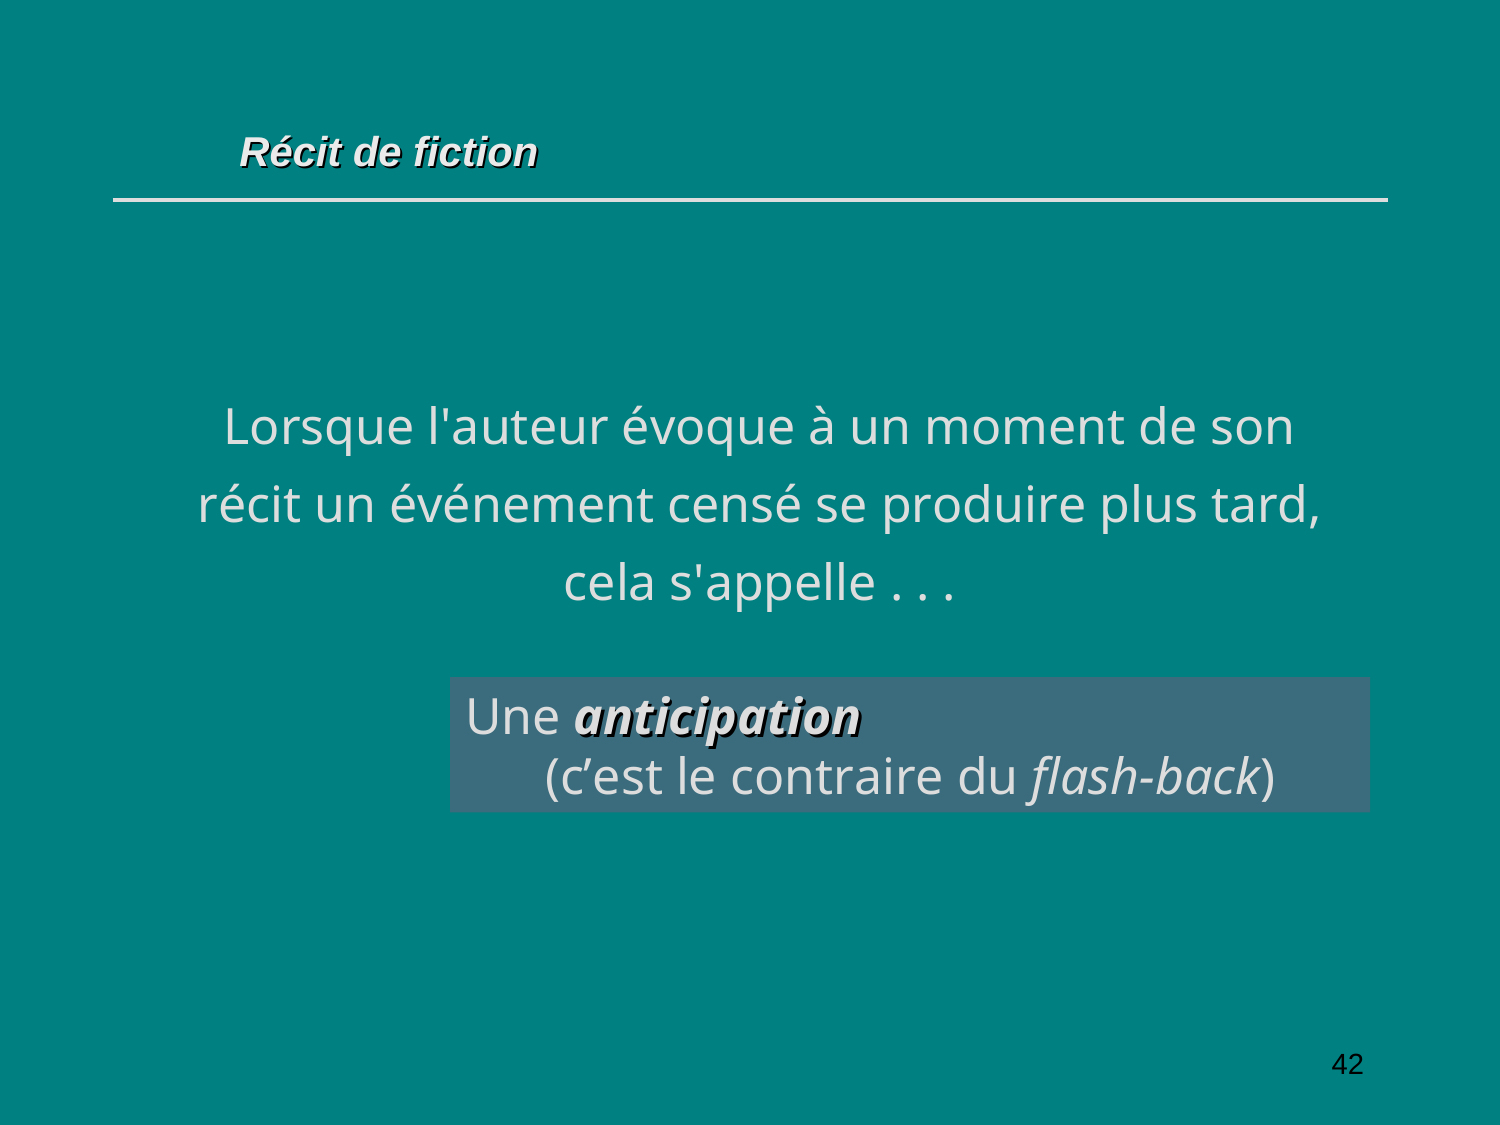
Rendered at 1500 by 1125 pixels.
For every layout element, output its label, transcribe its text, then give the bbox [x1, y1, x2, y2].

text_box Récit de fiction [224, 116, 554, 183]
text_box Lorsque l'auteur évoque à un moment de son récit un événement censé se produire plus tard, cela s'appelle . . . [182, 368, 1338, 619]
text_box Une anticipation (c’est le contraire du flash-back) [450, 677, 1371, 813]
